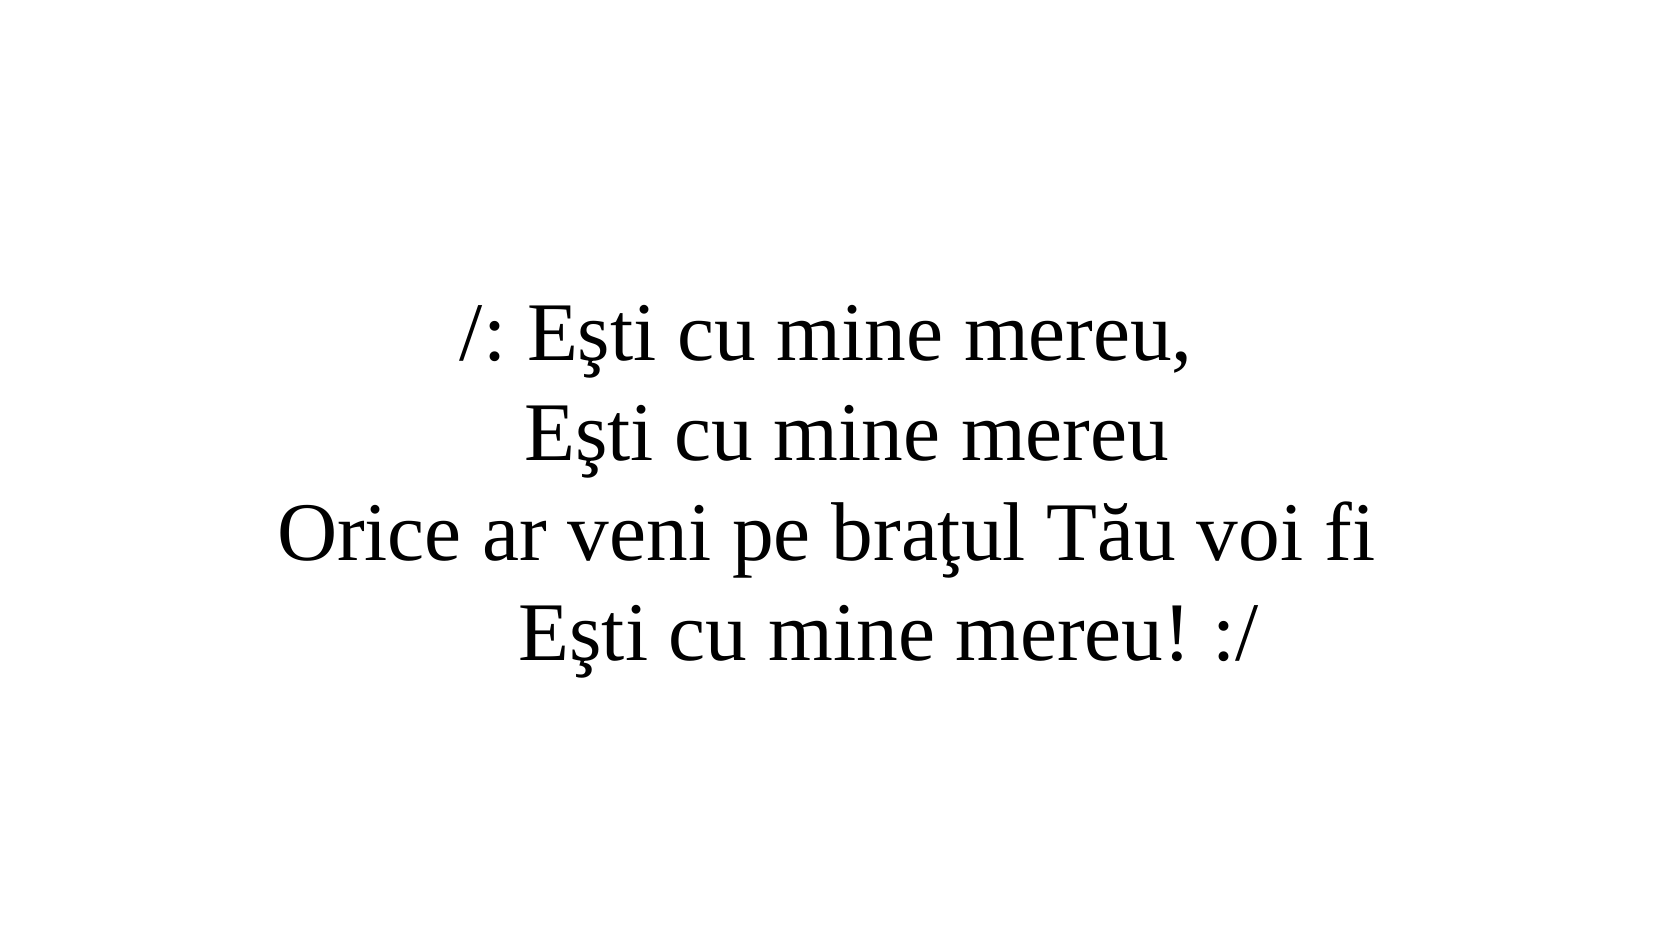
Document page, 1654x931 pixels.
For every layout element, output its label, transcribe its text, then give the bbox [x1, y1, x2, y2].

subtitle /: Eşti cu mine mereu, Eşti cu mine mereu Orice ar veni pe braţul Tău voi fi Eşti cu mine mereu! :/ [0, 269, 1654, 641]
